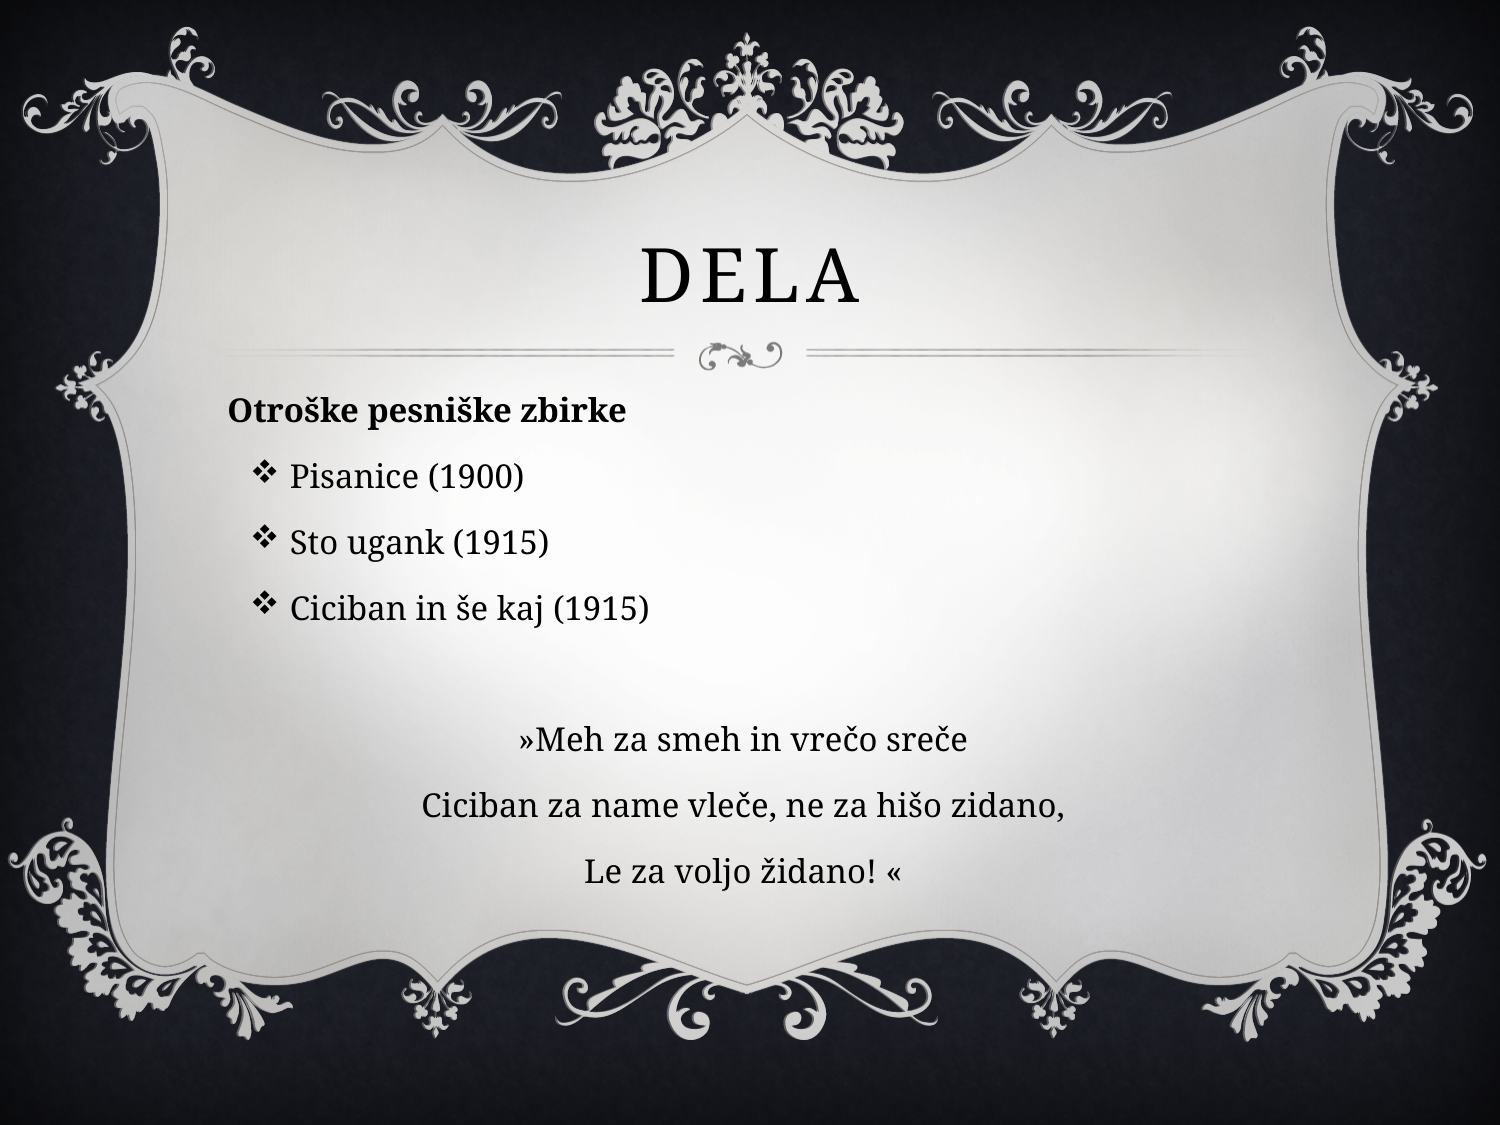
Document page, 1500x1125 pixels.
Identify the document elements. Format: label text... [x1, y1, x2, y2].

title Dela [225, 212, 1275, 325]
picture [0, 0, 1500, 1125]
list Otroške pesniške zbirke Pisanice (1900) Sto ugank (1915) Ciciban in še kaj (1915) »Meh za smeh in vrečo sreče Ciciban za name vleče, ne za hišo zidano, Le za voljo židano! « [212, 362, 1275, 900]
